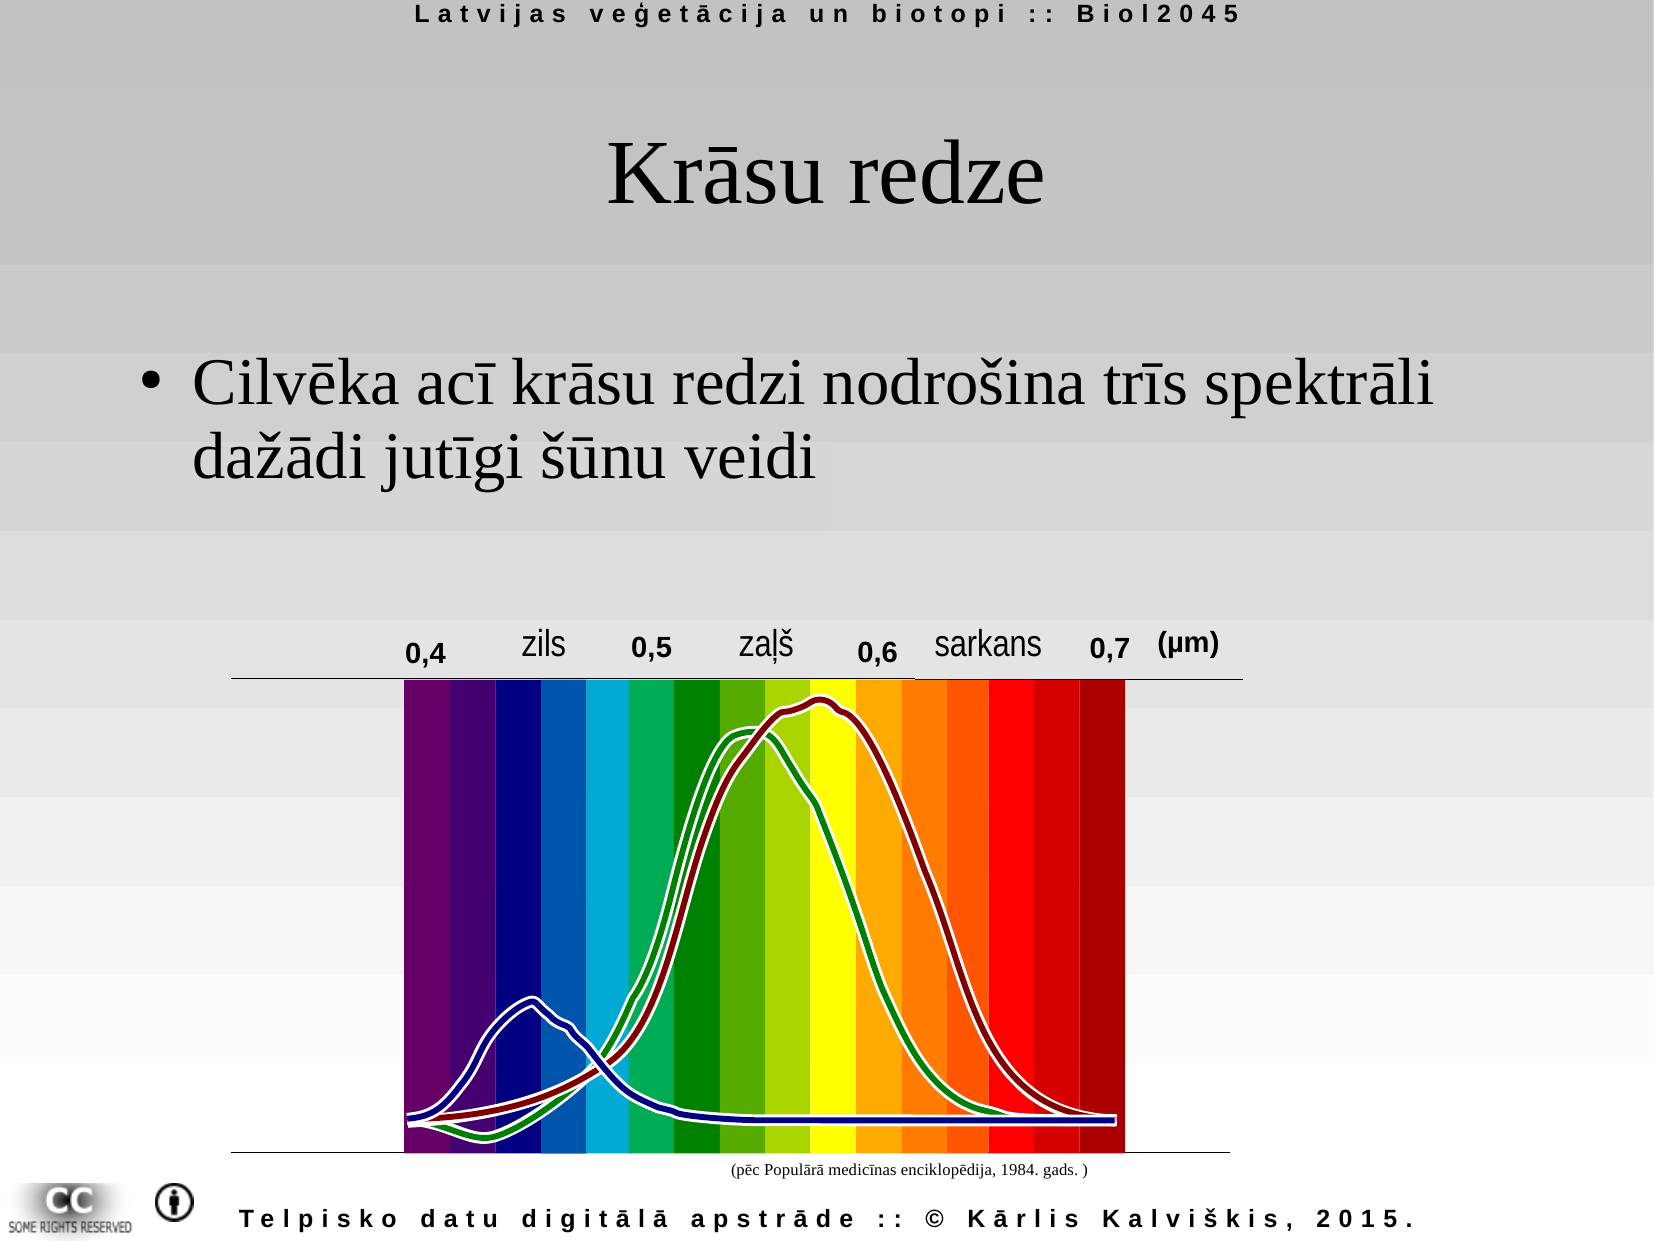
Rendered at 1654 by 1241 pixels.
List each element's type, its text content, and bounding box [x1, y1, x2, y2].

text_box (pēc Populārā medicīnas enciklopēdija, 1984. gads. ) [733, 1160, 1089, 1179]
picture [0, 0, 1654, 1241]
text_box [465, 1127, 500, 1132]
text_box [404, 1127, 1126, 1154]
list Cilvēka acī krāsu redzi nodrošina trīs spektrāli dažādi jutīgi šūnu veidi [121, 344, 1534, 1127]
title Krāsu redze [29, 49, 1625, 296]
